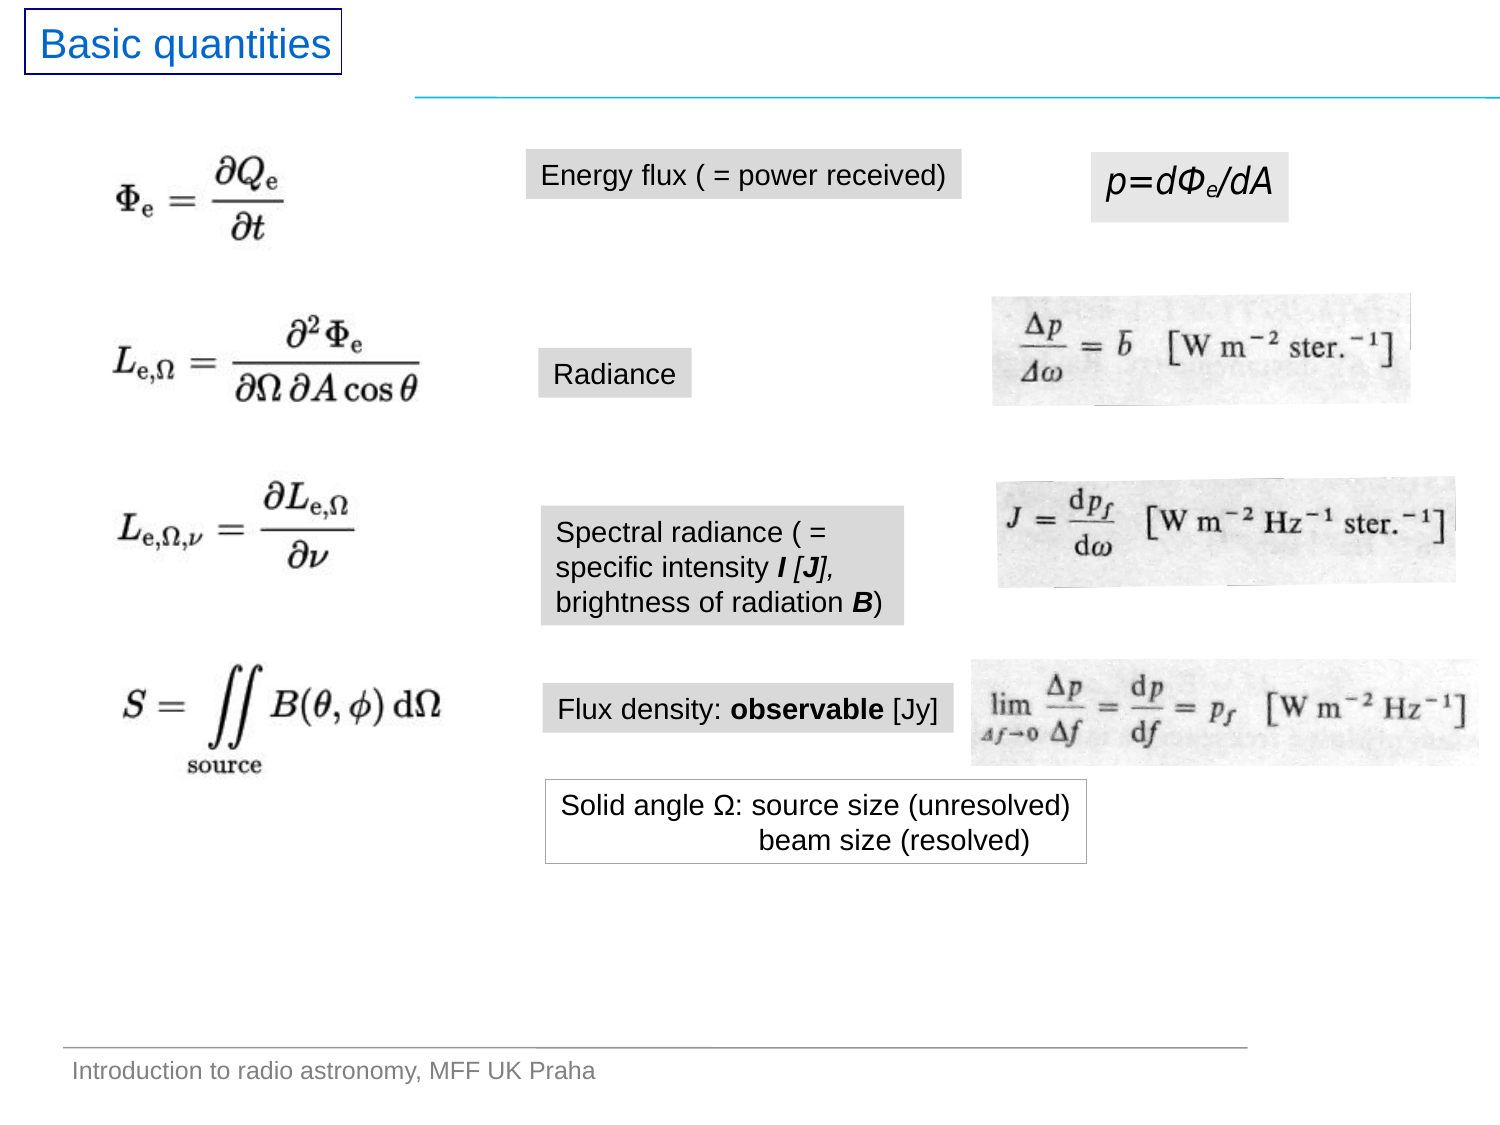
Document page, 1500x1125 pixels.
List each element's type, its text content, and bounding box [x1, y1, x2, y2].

picture [996, 476, 1456, 588]
text_box Energy flux ( = power received) [525, 148, 962, 199]
text_box p=dФe/dA [1091, 152, 1289, 223]
text_box Basic quantities [24, 8, 342, 75]
text_box Solid angle Ω: source size (unresolved) beam size (resolved) [545, 779, 1087, 864]
text_box Flux density: observable [Jy] [542, 682, 954, 733]
picture [87, 312, 426, 423]
text_box Radiance [538, 347, 692, 398]
picture [991, 293, 1411, 406]
picture [102, 146, 289, 257]
picture [97, 661, 445, 786]
text_box Spectral radiance ( = specific intensity I [J], brightness of radiation B) [540, 505, 905, 626]
picture [87, 471, 361, 590]
picture [971, 659, 1479, 766]
